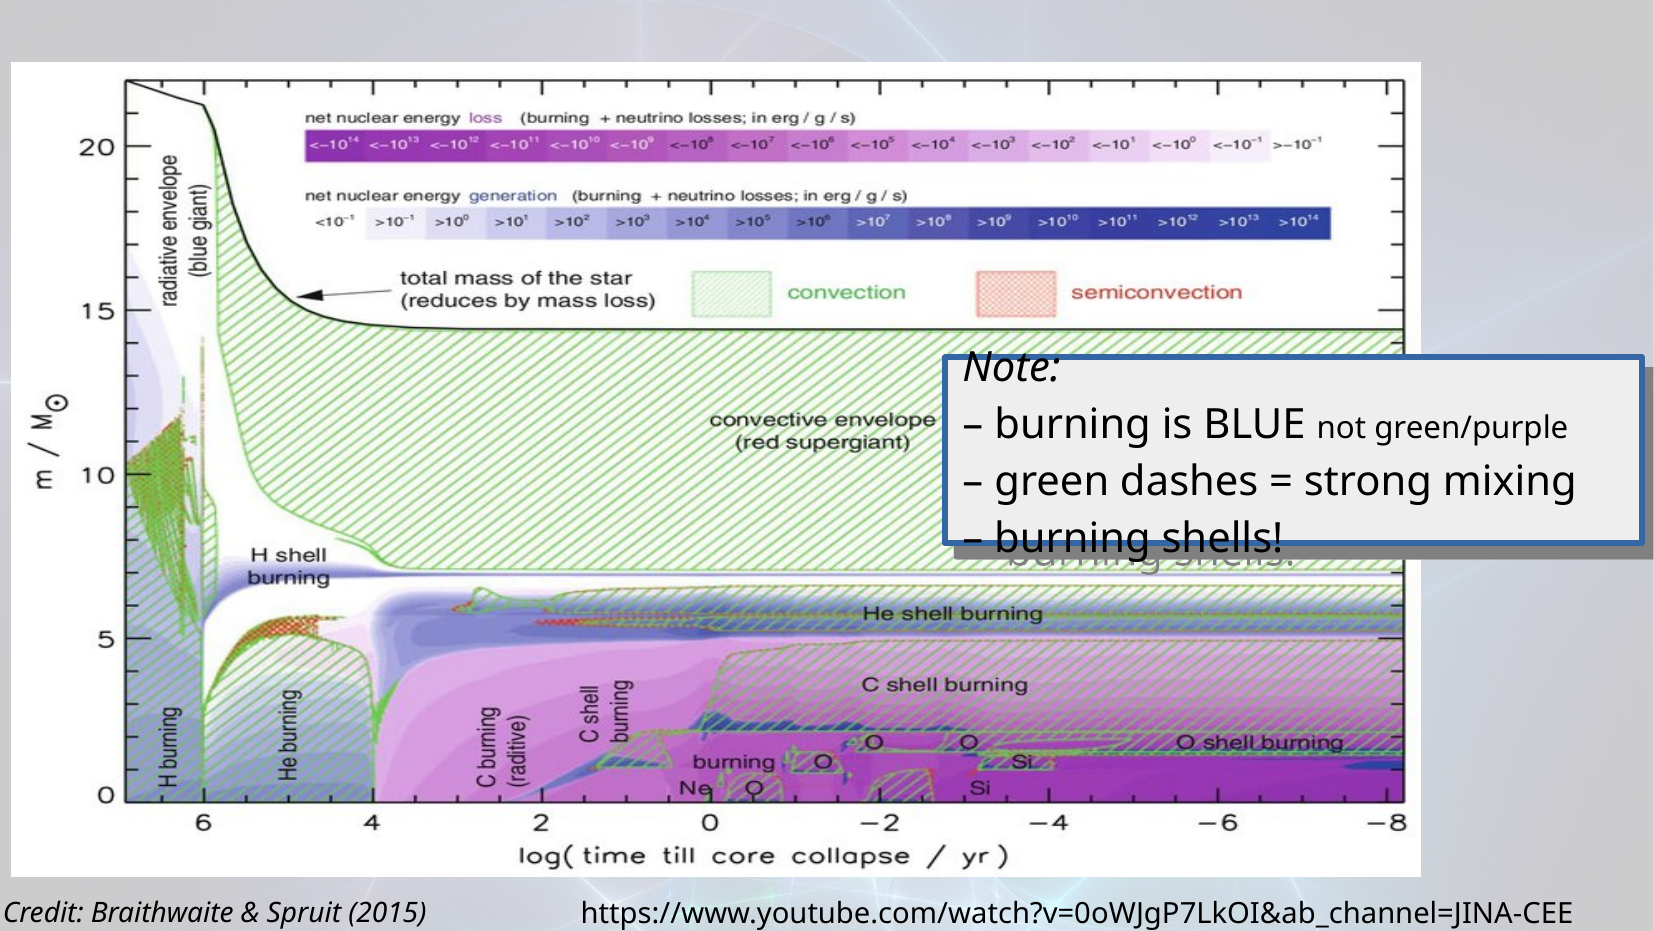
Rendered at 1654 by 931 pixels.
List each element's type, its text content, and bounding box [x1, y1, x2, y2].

picture [0, 0, 1654, 885]
text_box https://www.youtube.com/watch?v=0oWJgP7LkOI&ab_channel=JINA-CEE [565, 884, 1654, 931]
text_box Note: – burning is BLUE not green/purple – green dashes = strong mixing – burning shells! [944, 357, 1642, 544]
text_box Credit: Braithwaite & Spruit (2015) [0, 885, 565, 931]
